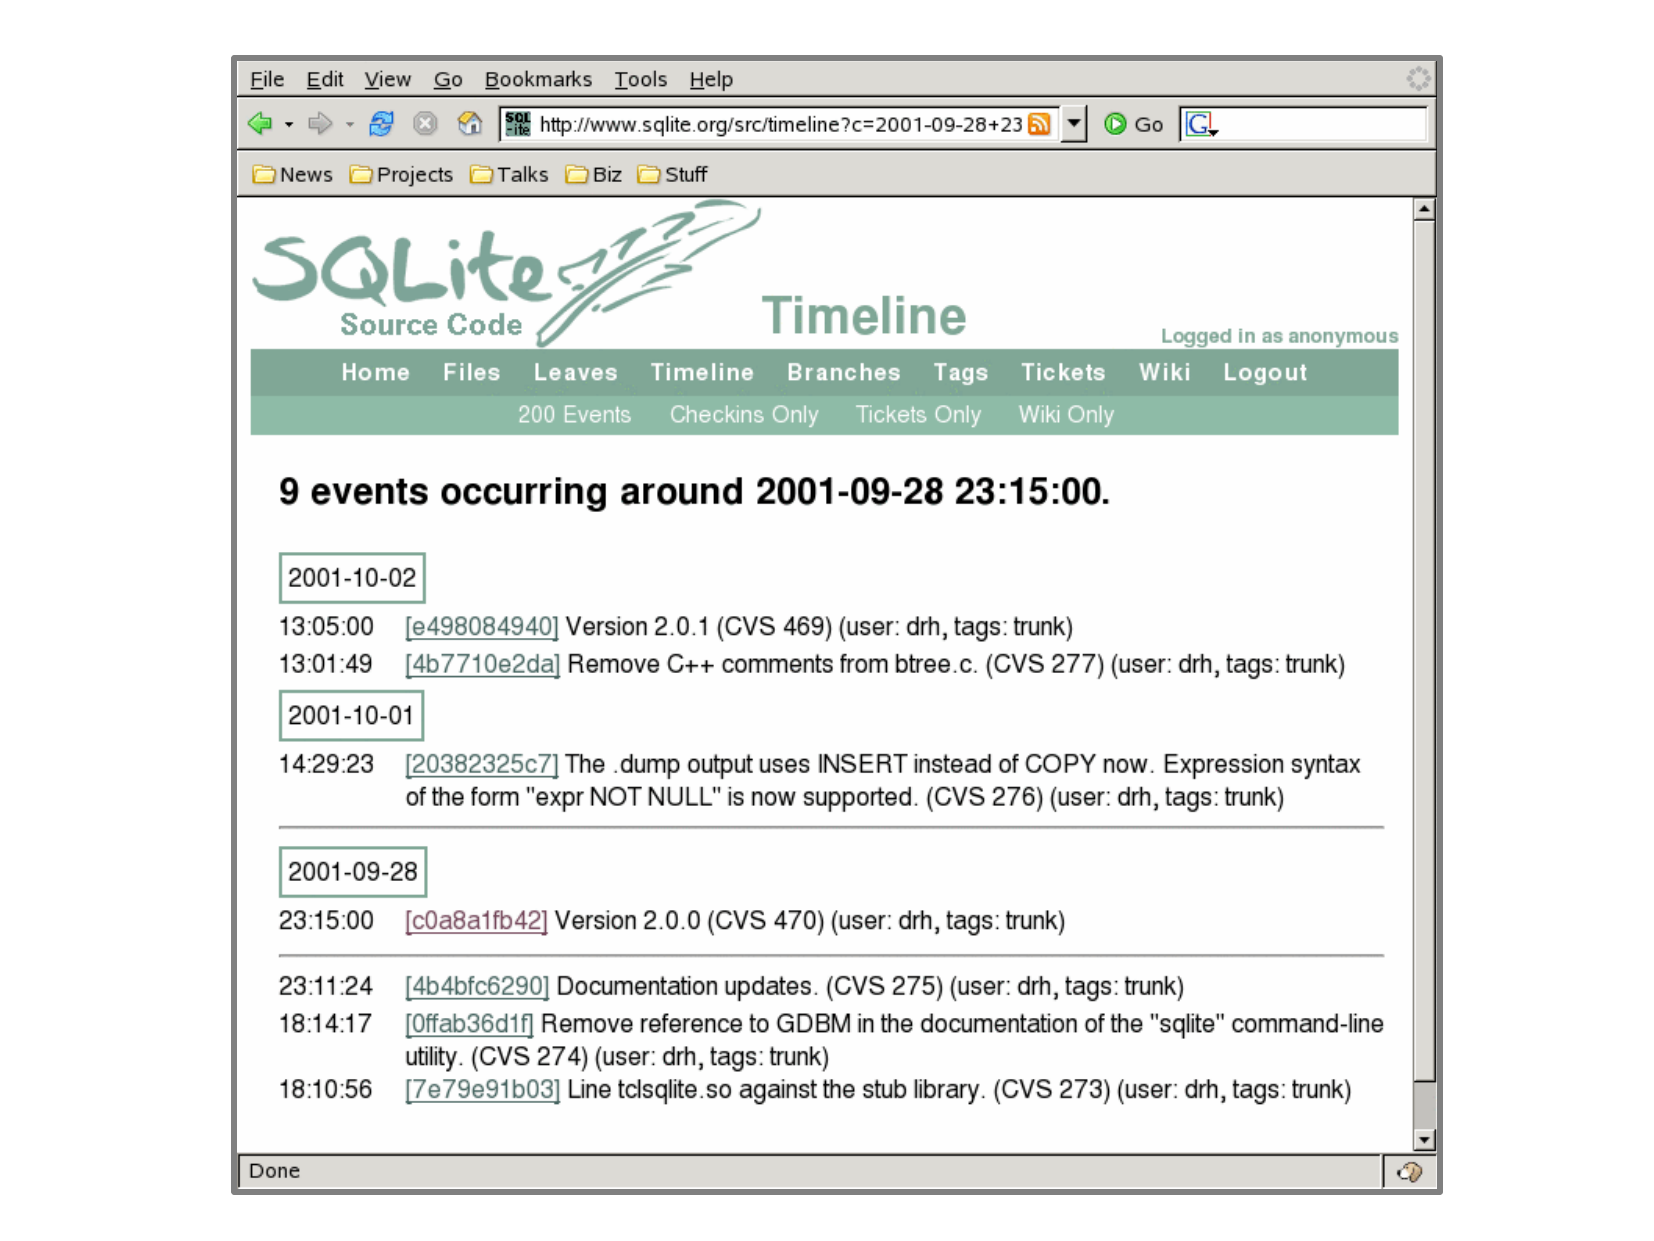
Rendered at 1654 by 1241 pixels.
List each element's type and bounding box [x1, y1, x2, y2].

picture [237, 60, 1438, 1190]
